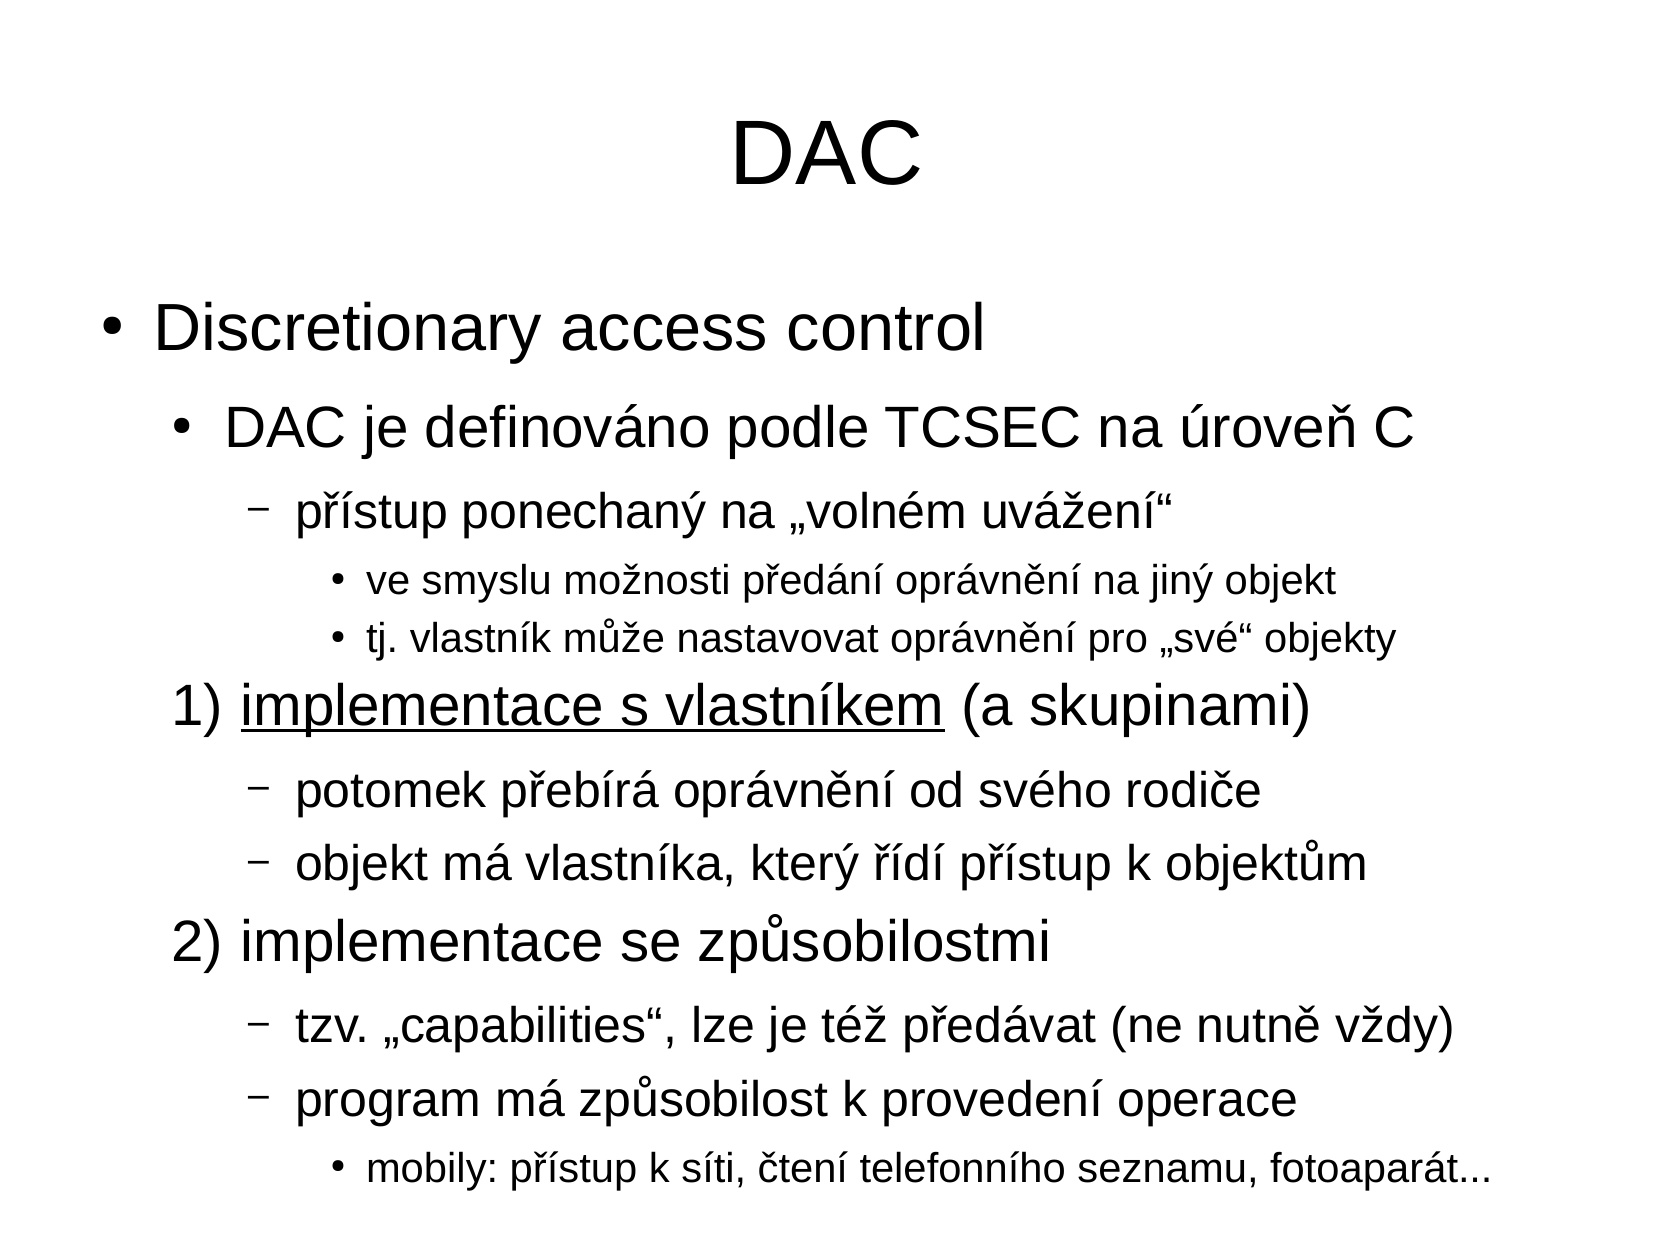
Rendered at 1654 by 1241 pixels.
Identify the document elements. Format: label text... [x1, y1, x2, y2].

list Discretionary access control DAC je definováno podle TCSEC na úroveň C přístup ponechaný na „volném uvážení“ ve smyslu možnosti předání oprávnění na jiný objekt tj. vlastník může nastavovat oprávnění pro „své“ objekty implementace s vlastníkem (a skupinami) potomek přebírá oprávnění od svého rodiče objekt má vlastníka, který řídí přístup k objektům implementace se způsobilostmi tzv. „capabilities“, lze je též předávat (ne nutně vždy) program má způsobilost k provedení operace mobily: přístup k síti, čtení telefonního seznamu, fotoaparát... [82, 290, 1571, 1191]
title DAC [82, 56, 1571, 250]
